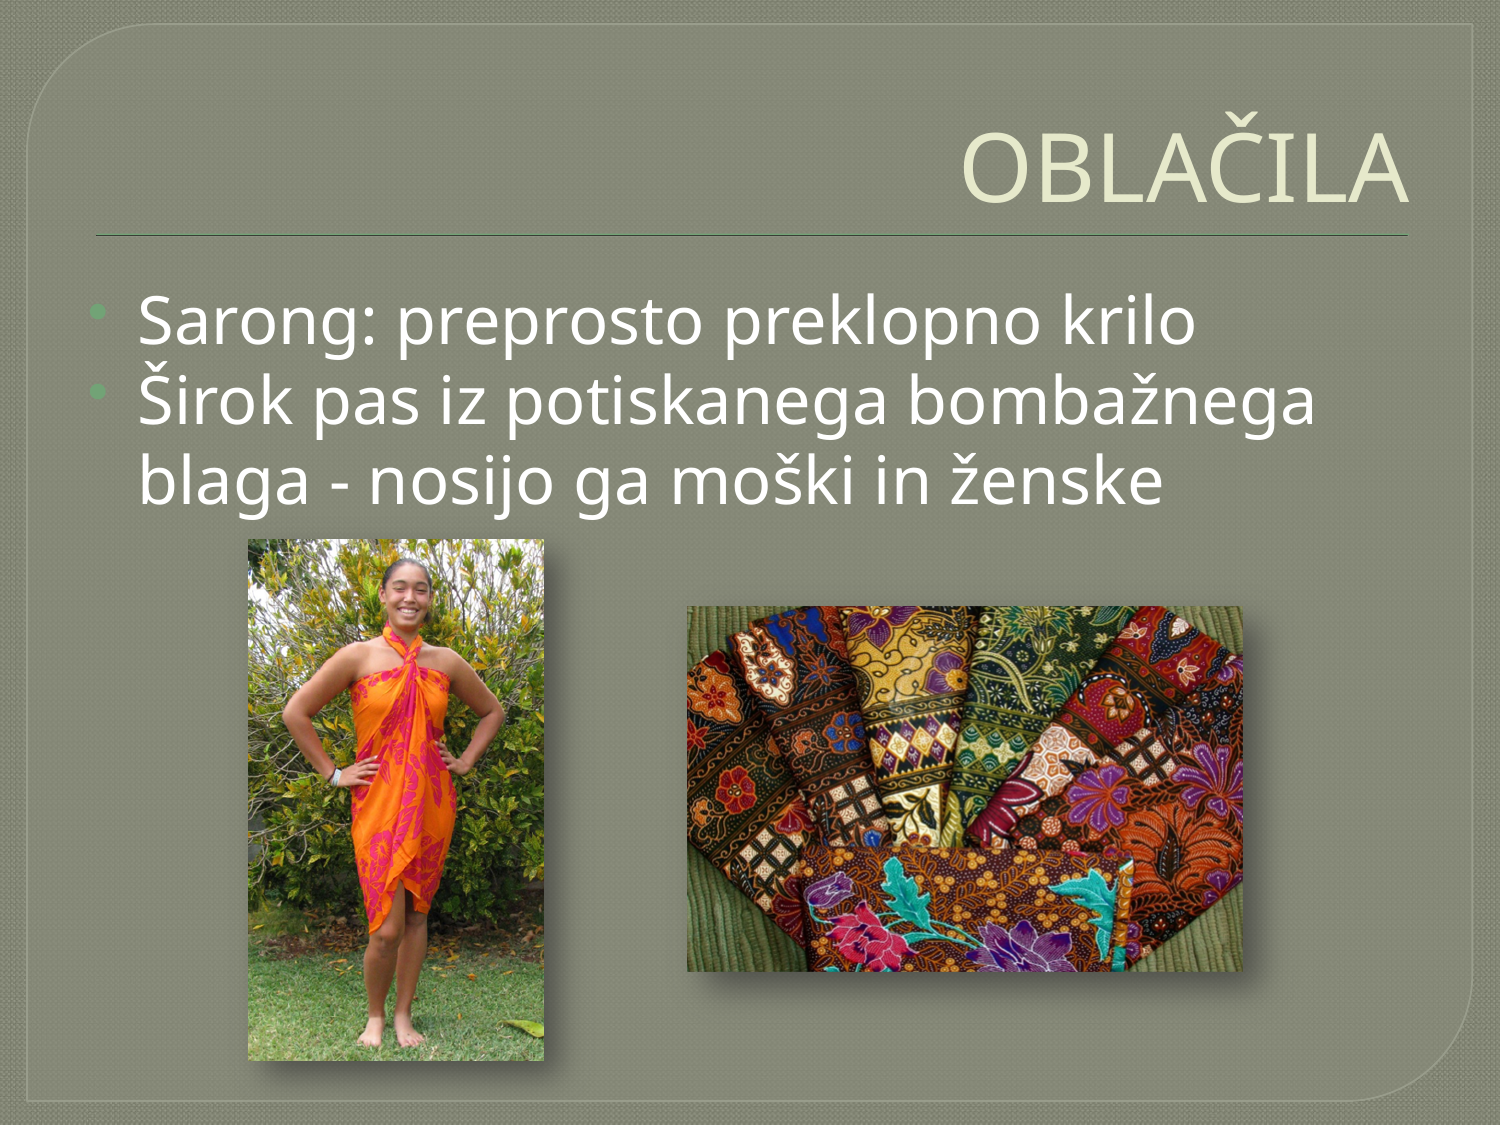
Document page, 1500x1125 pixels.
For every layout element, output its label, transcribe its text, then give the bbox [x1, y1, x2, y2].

picture [0, 0, 1500, 1125]
title OBLAČILA [75, 41, 1425, 230]
list Sarong: preprosto preklopno krilo Širok pas iz potiskanega bombažnega blaga - nosijo ga moški in ženske [75, 270, 1425, 1013]
